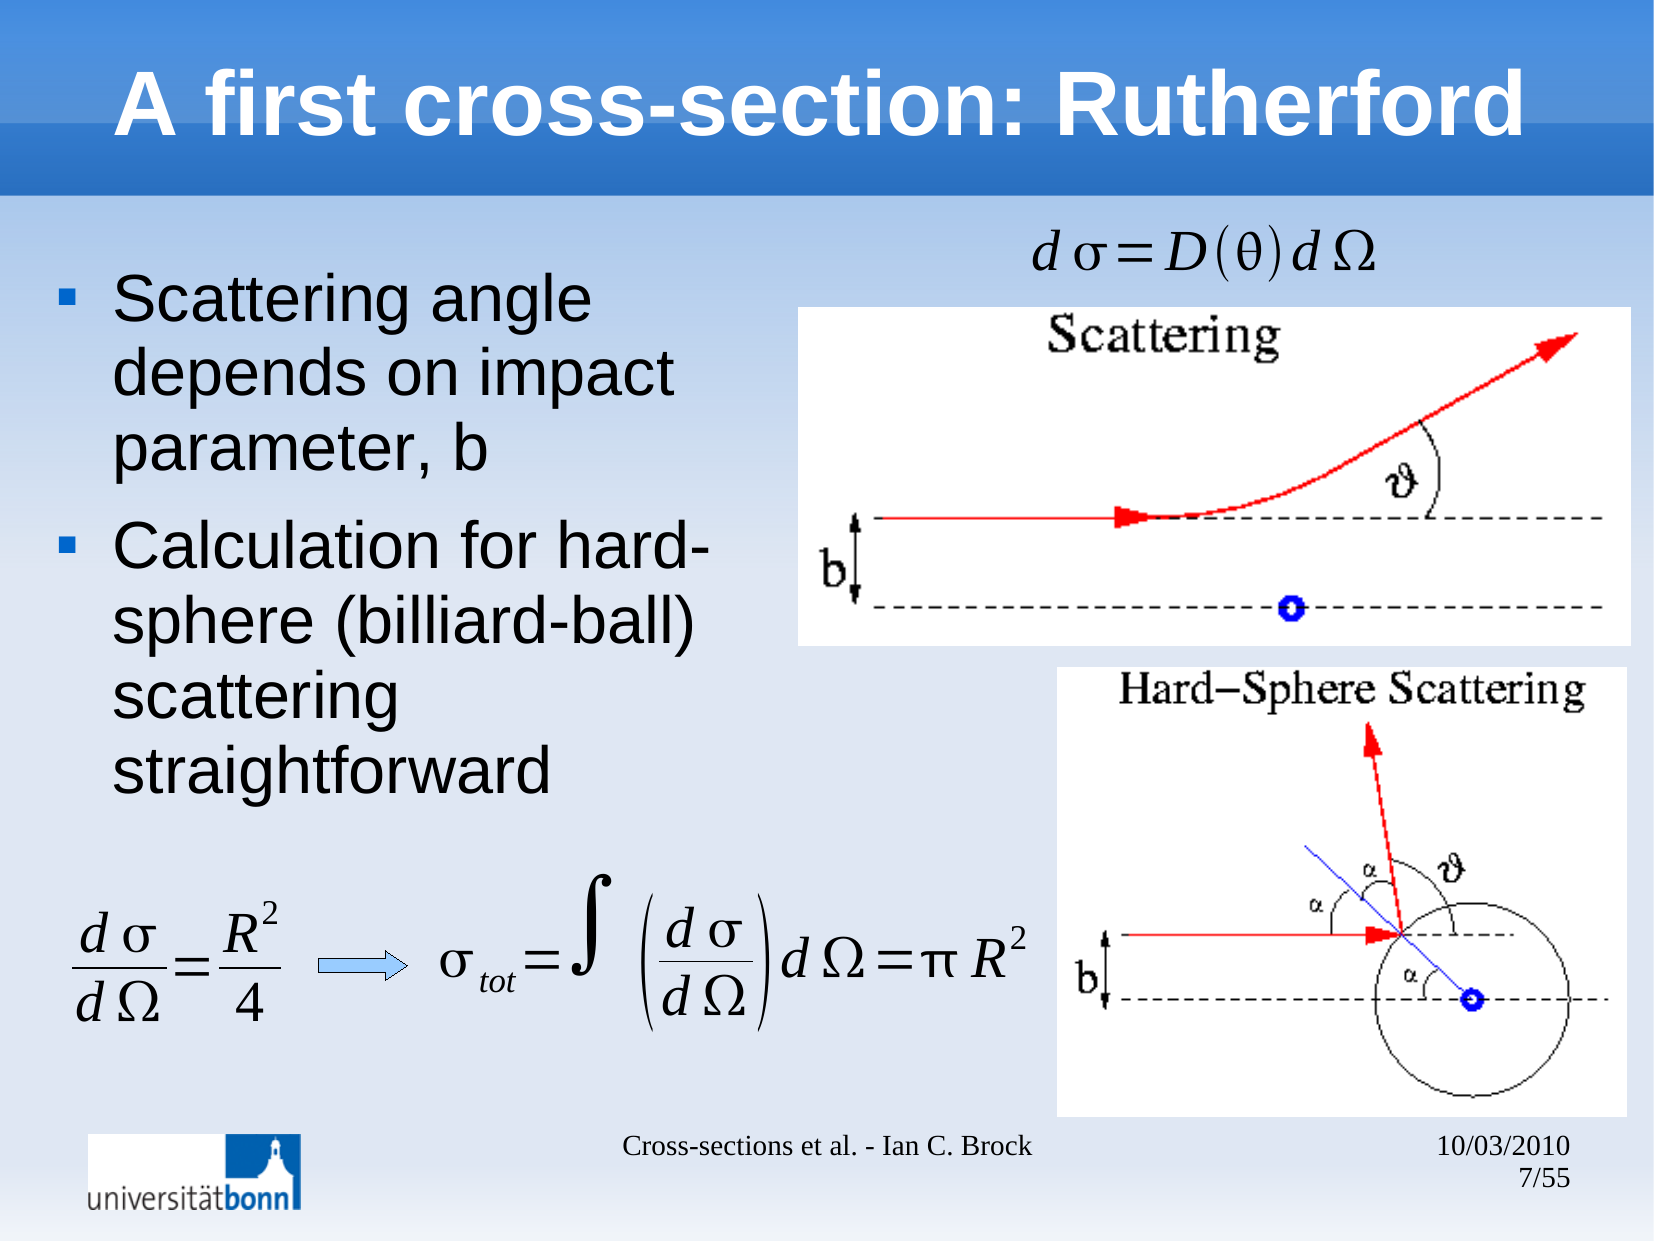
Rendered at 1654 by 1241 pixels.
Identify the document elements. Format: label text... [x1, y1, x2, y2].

chart [431, 823, 1034, 1035]
title A first cross-section: Rutherford [76, 0, 1565, 208]
chart [1022, 218, 1388, 286]
text_box [318, 950, 408, 981]
chart [64, 892, 288, 1034]
list Scattering angle depends on impact parameter, b Calculation for hard-sphere (billiard-ball) scattering straightforward [41, 260, 768, 1080]
picture [0, 0, 1654, 1241]
